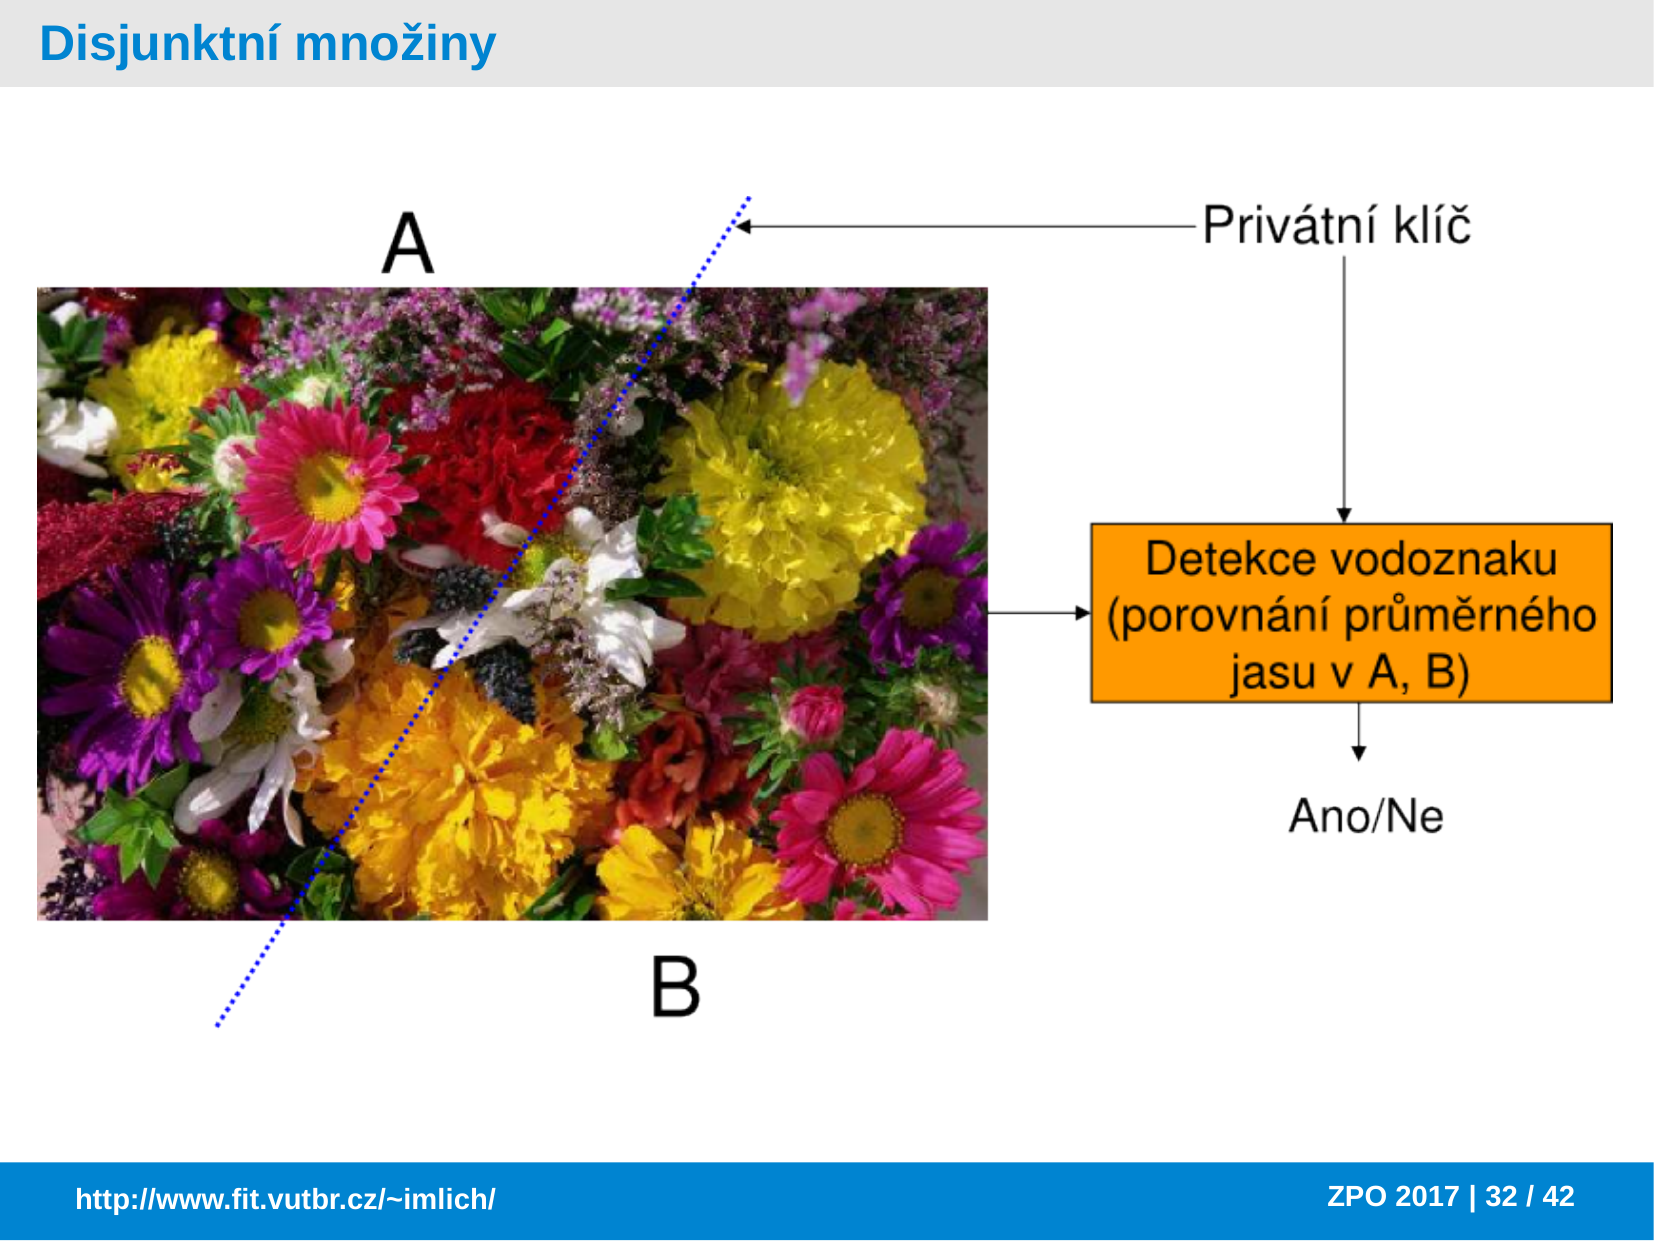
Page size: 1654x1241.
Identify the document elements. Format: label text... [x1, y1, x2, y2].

title Disjunktní množiny [39, 5, 1615, 81]
picture [37, 196, 1613, 1030]
